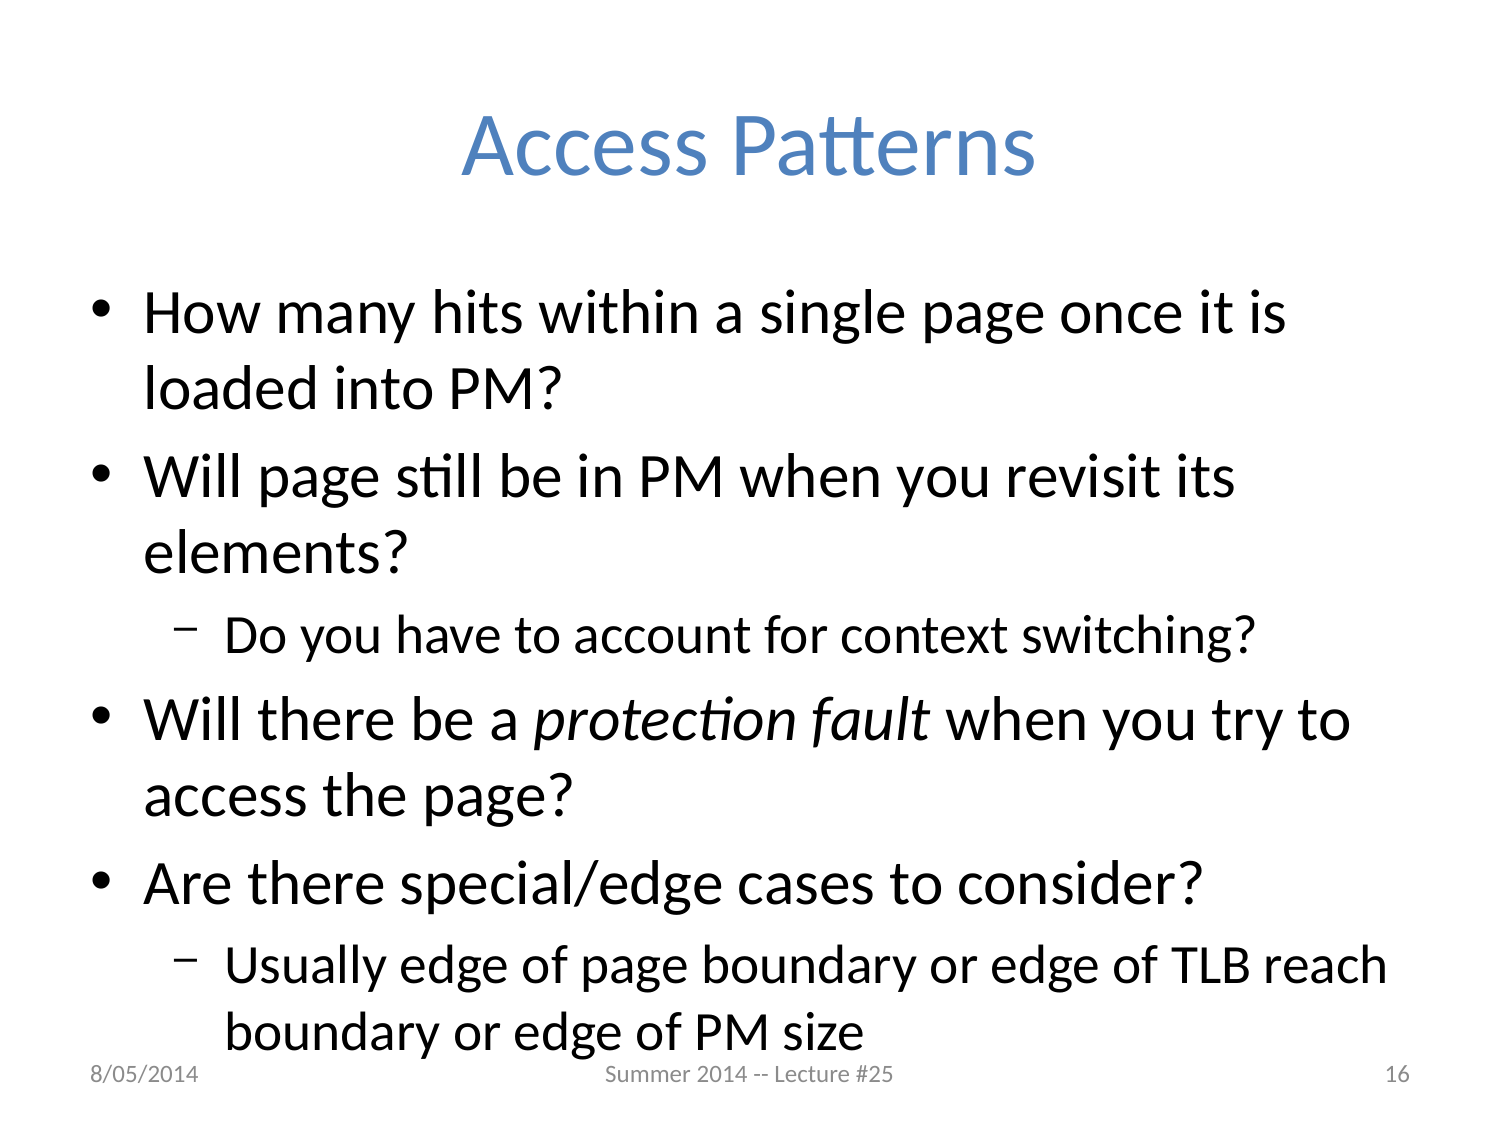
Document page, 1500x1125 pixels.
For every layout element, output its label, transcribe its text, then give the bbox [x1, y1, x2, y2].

slide_number <number> [1074, 1042, 1425, 1103]
footer Summer 2014 -- Lecture #25 [512, 1042, 988, 1103]
slide_number 8/05/2014 [75, 1042, 425, 1103]
title Access Patterns [75, 45, 1425, 233]
list How many hits within a single page once it is loaded into PM? Will page still be in PM when you revisit its elements? Do you have to account for context switching? Will there be a protection fault when you try to access the page? Are there special/edge cases to consider? Usually edge of page boundary or edge of TLB reach boundary or edge of PM size [75, 262, 1425, 1073]
